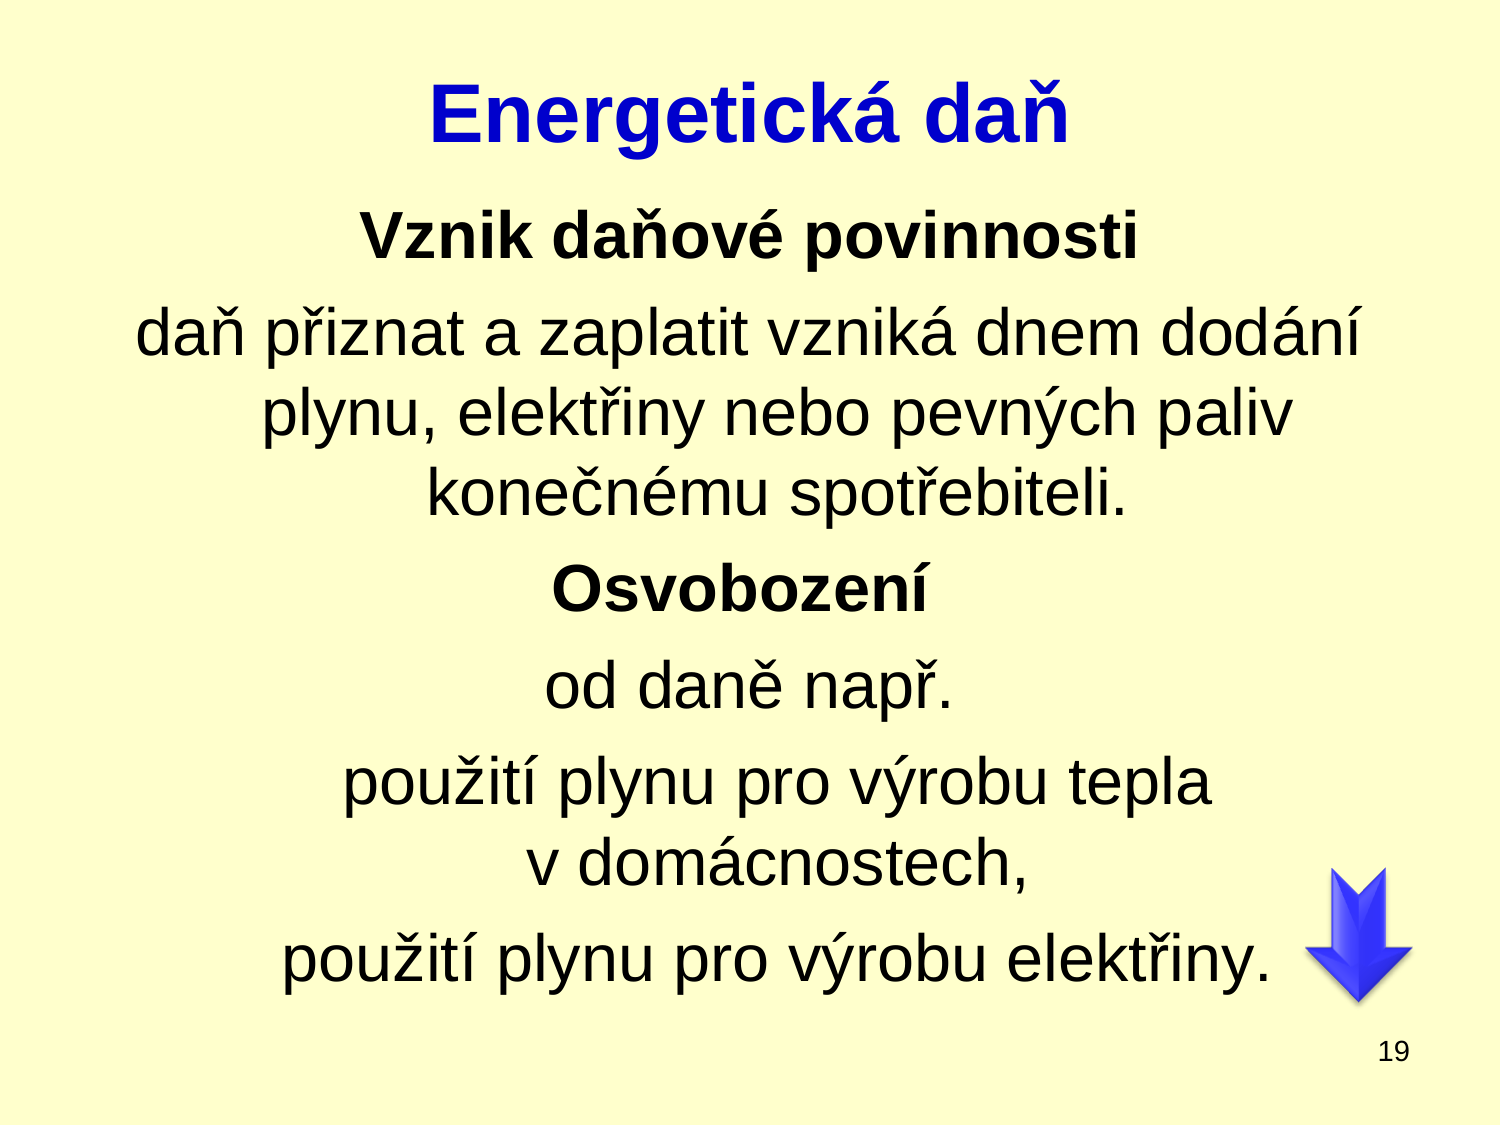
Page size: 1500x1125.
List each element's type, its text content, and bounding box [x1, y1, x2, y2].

title Energetická daň [75, 45, 1426, 173]
text_box <číslo> [1074, 1024, 1426, 1103]
picture [1295, 863, 1422, 1016]
list Vznik daňové povinnosti daň přiznat a zaplatit vzniká dnem dodání plynu, elektřiny nebo pevných paliv konečnému spotřebiteli. Osvobození od daně např. použití plynu pro výrobu tepla v domácnostech, použití plynu pro výrobu elektřiny. [75, 184, 1426, 1100]
